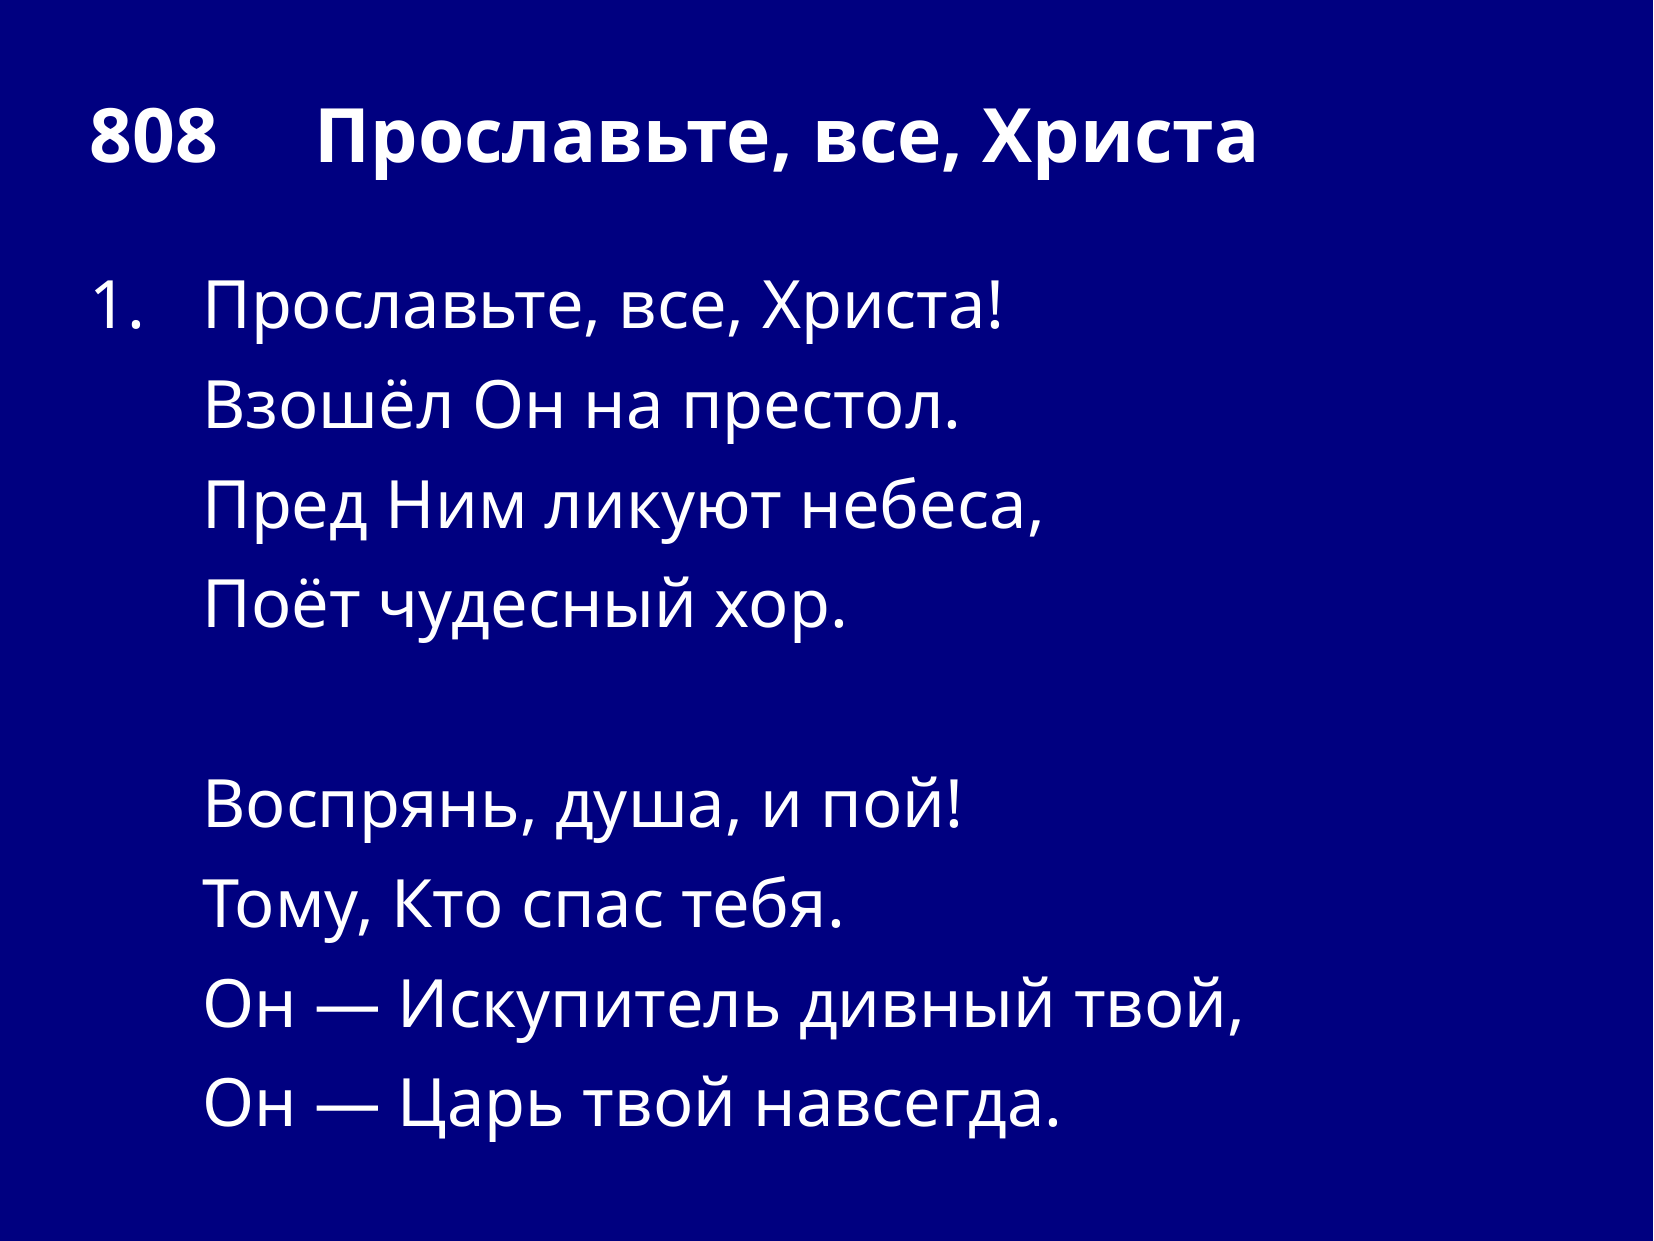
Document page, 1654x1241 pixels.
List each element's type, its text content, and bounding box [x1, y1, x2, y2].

text_box 1. Прославьте, все, Христа! Взошёл Он на престол. Пред Ним ликуют небеса, Поёт чудесный хор. Воспрянь, душа, и пой! Тому, Кто спас тебя. Он ― Искупитель дивный твой, Он ― Царь твой навсегда. [75, 188, 1576, 1163]
text_box 808 Прославьте, все, Христа [75, 75, 1576, 188]
